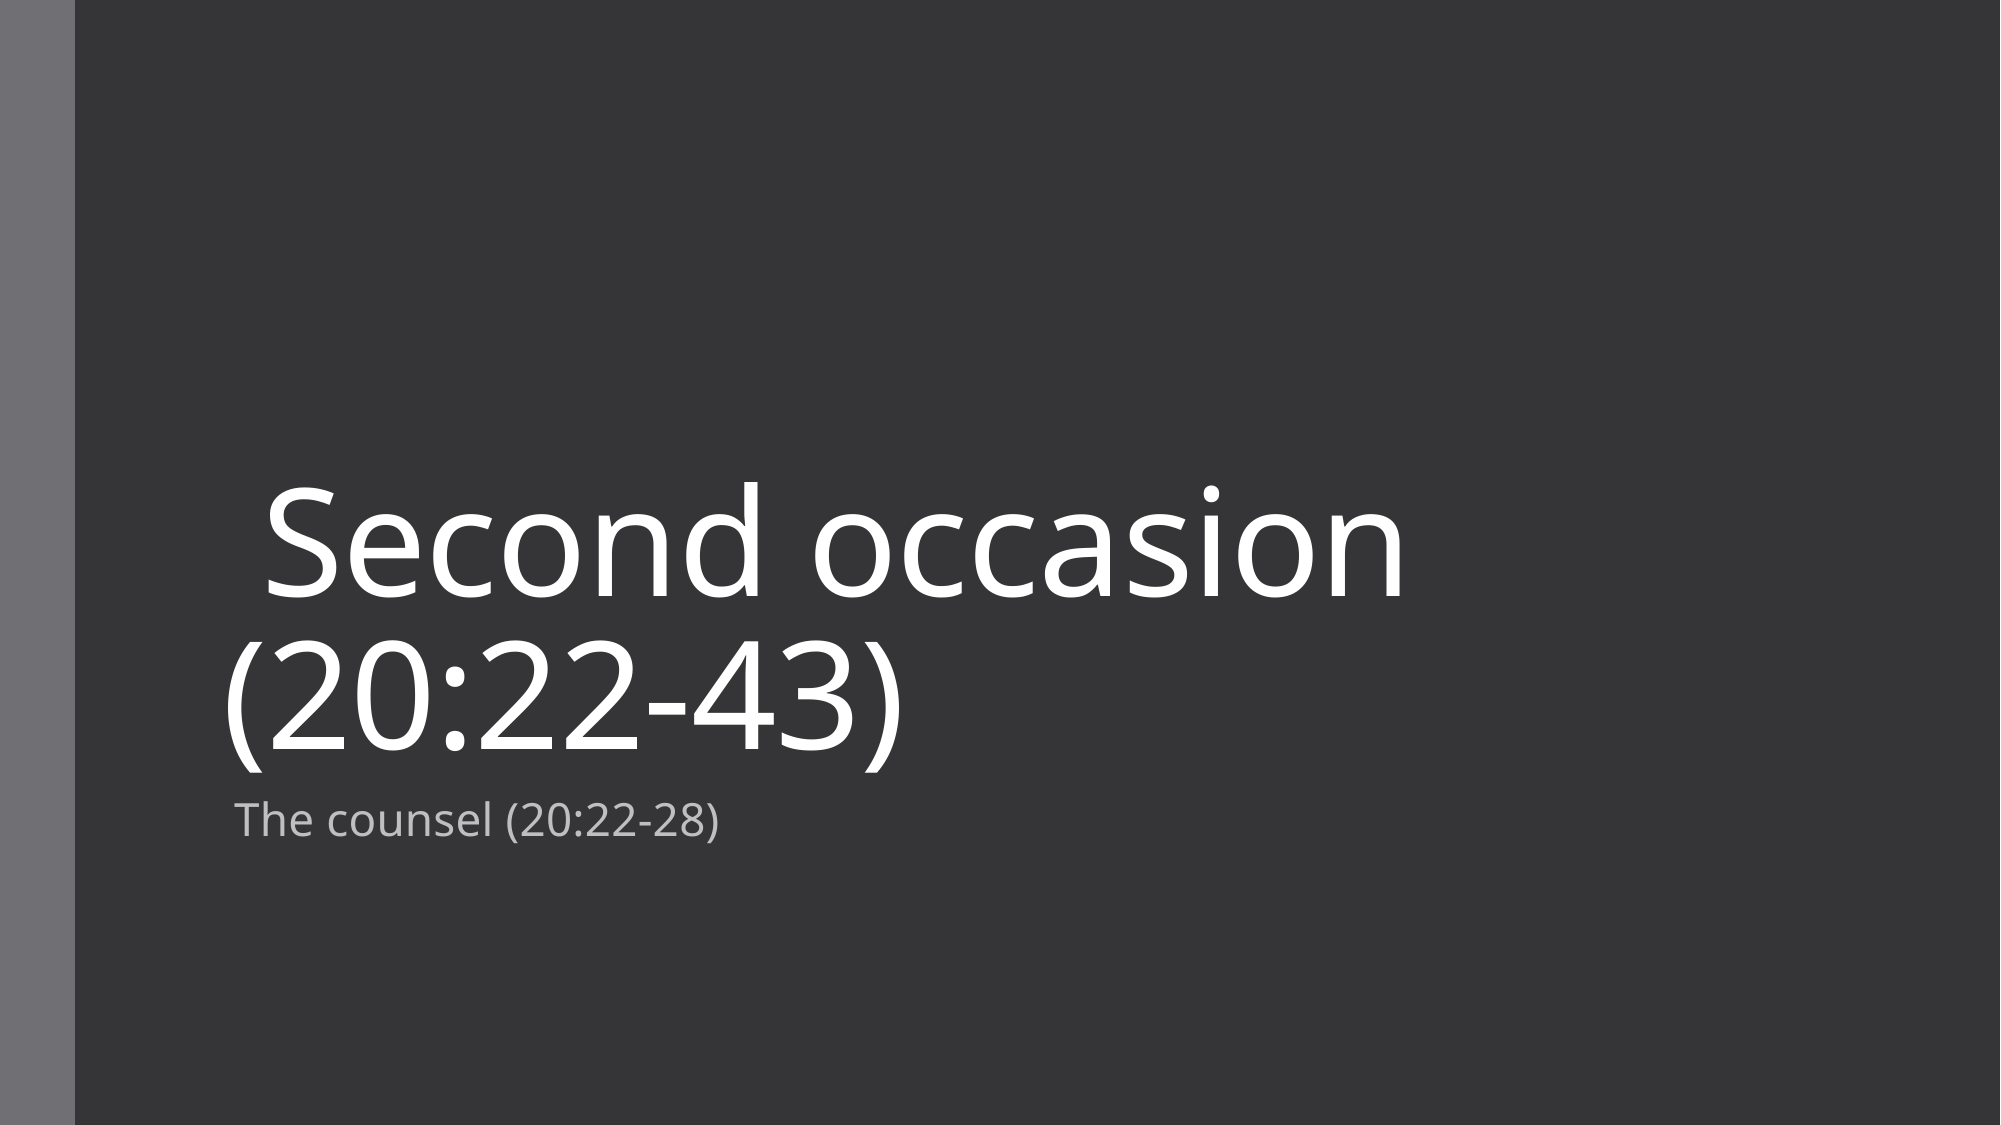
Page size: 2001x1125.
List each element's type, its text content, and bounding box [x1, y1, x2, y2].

title Second occasion (20:22-43) [206, 124, 1752, 787]
subtitle The counsel (20:22-28) [206, 787, 1752, 1066]
